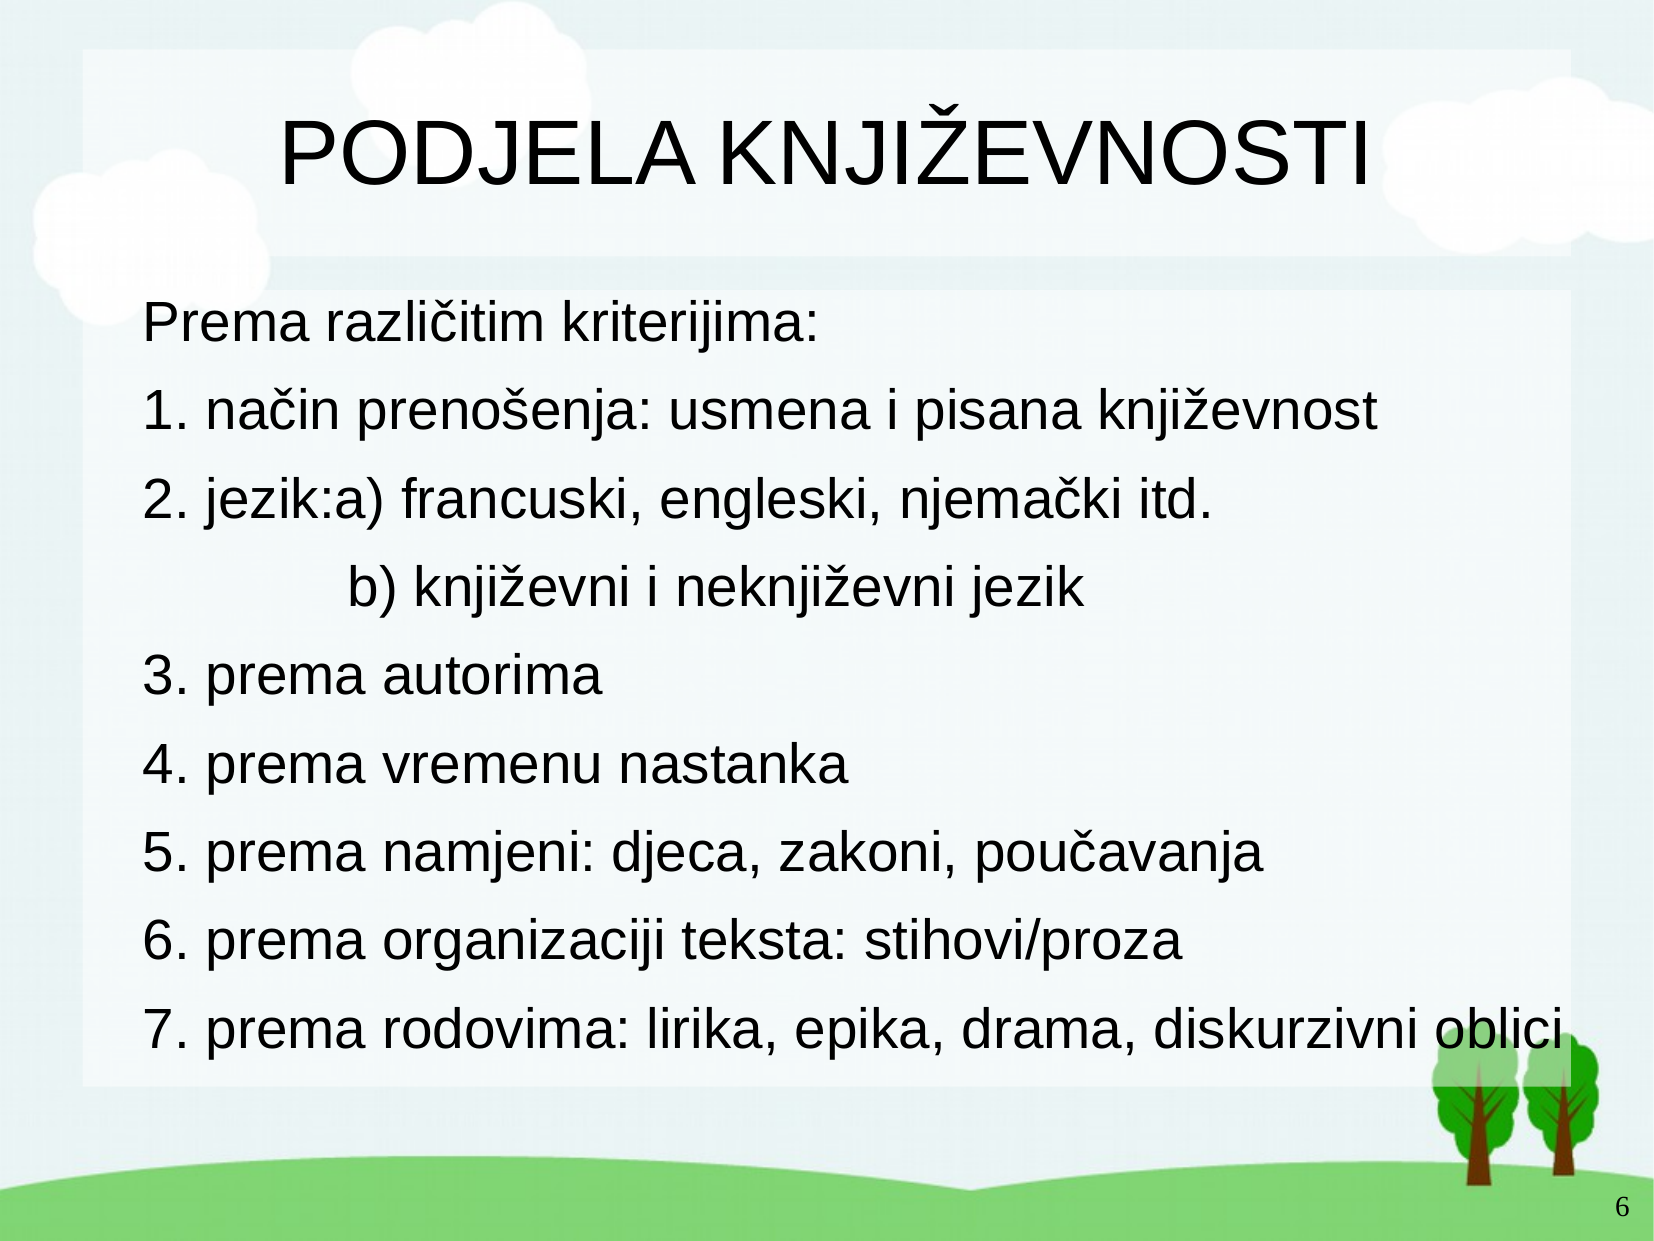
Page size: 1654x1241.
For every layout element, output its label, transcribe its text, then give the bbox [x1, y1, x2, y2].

picture [0, 0, 1654, 1241]
title PODJELA KNJIŽEVNOSTI [82, 49, 1571, 257]
list Prema različitim kriterijima: 1. način prenošenja: usmena i pisana književnost 2. jezik:a) francuski, engleski, njemački itd. b) književni i neknjiževni jezik 3. prema autorima 4. prema vremenu nastanka 5. prema namjeni: djeca, zakoni, poučavanja 6. prema organizaciji teksta: stihovi/proza 7. prema rodovima: lirika, epika, drama, diskurzivni oblici [82, 290, 1571, 1087]
